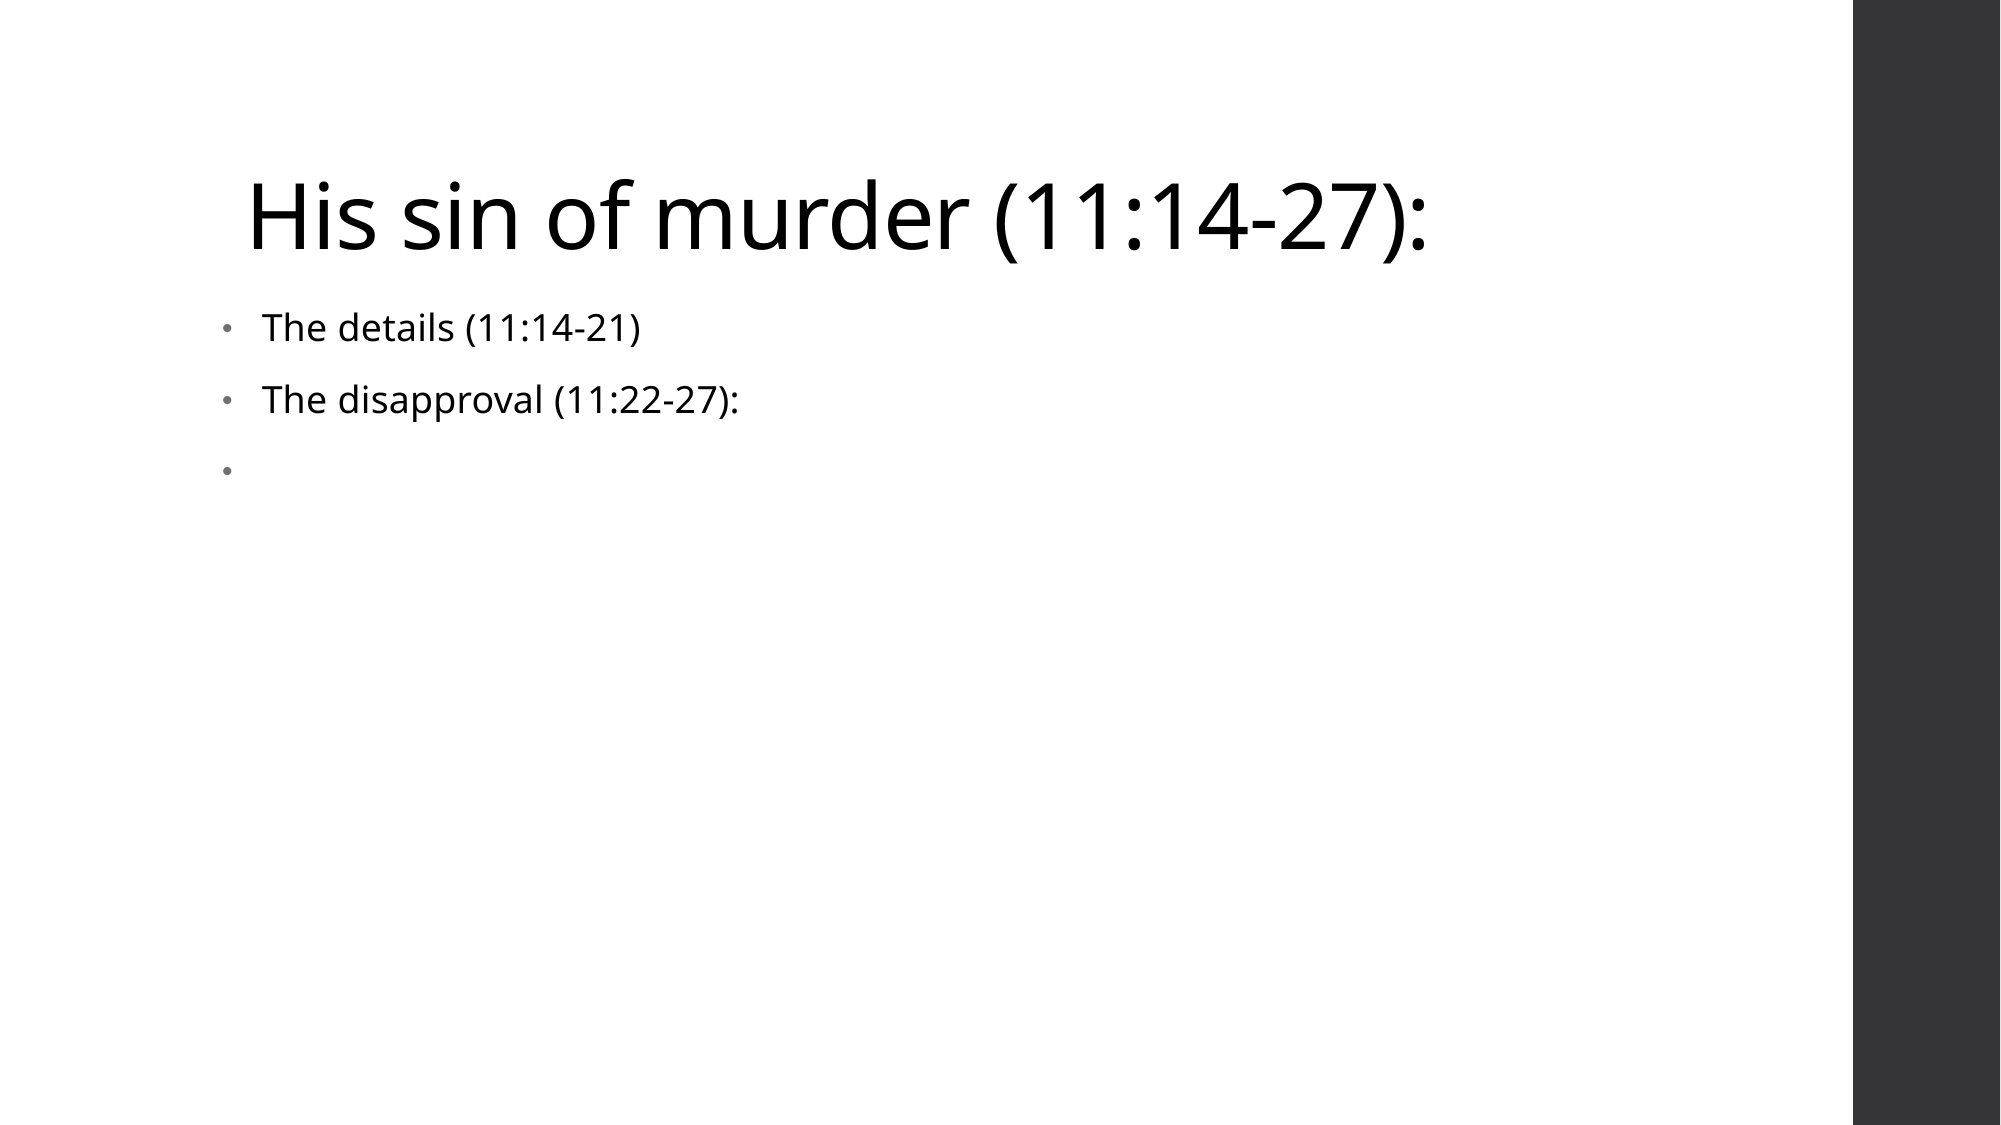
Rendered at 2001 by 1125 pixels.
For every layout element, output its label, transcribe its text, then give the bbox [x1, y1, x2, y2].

list The details (11:14-21) The disapproval (11:22-27): [206, 299, 1617, 1014]
title His sin of murder (11:14-27): [206, 60, 1797, 278]
